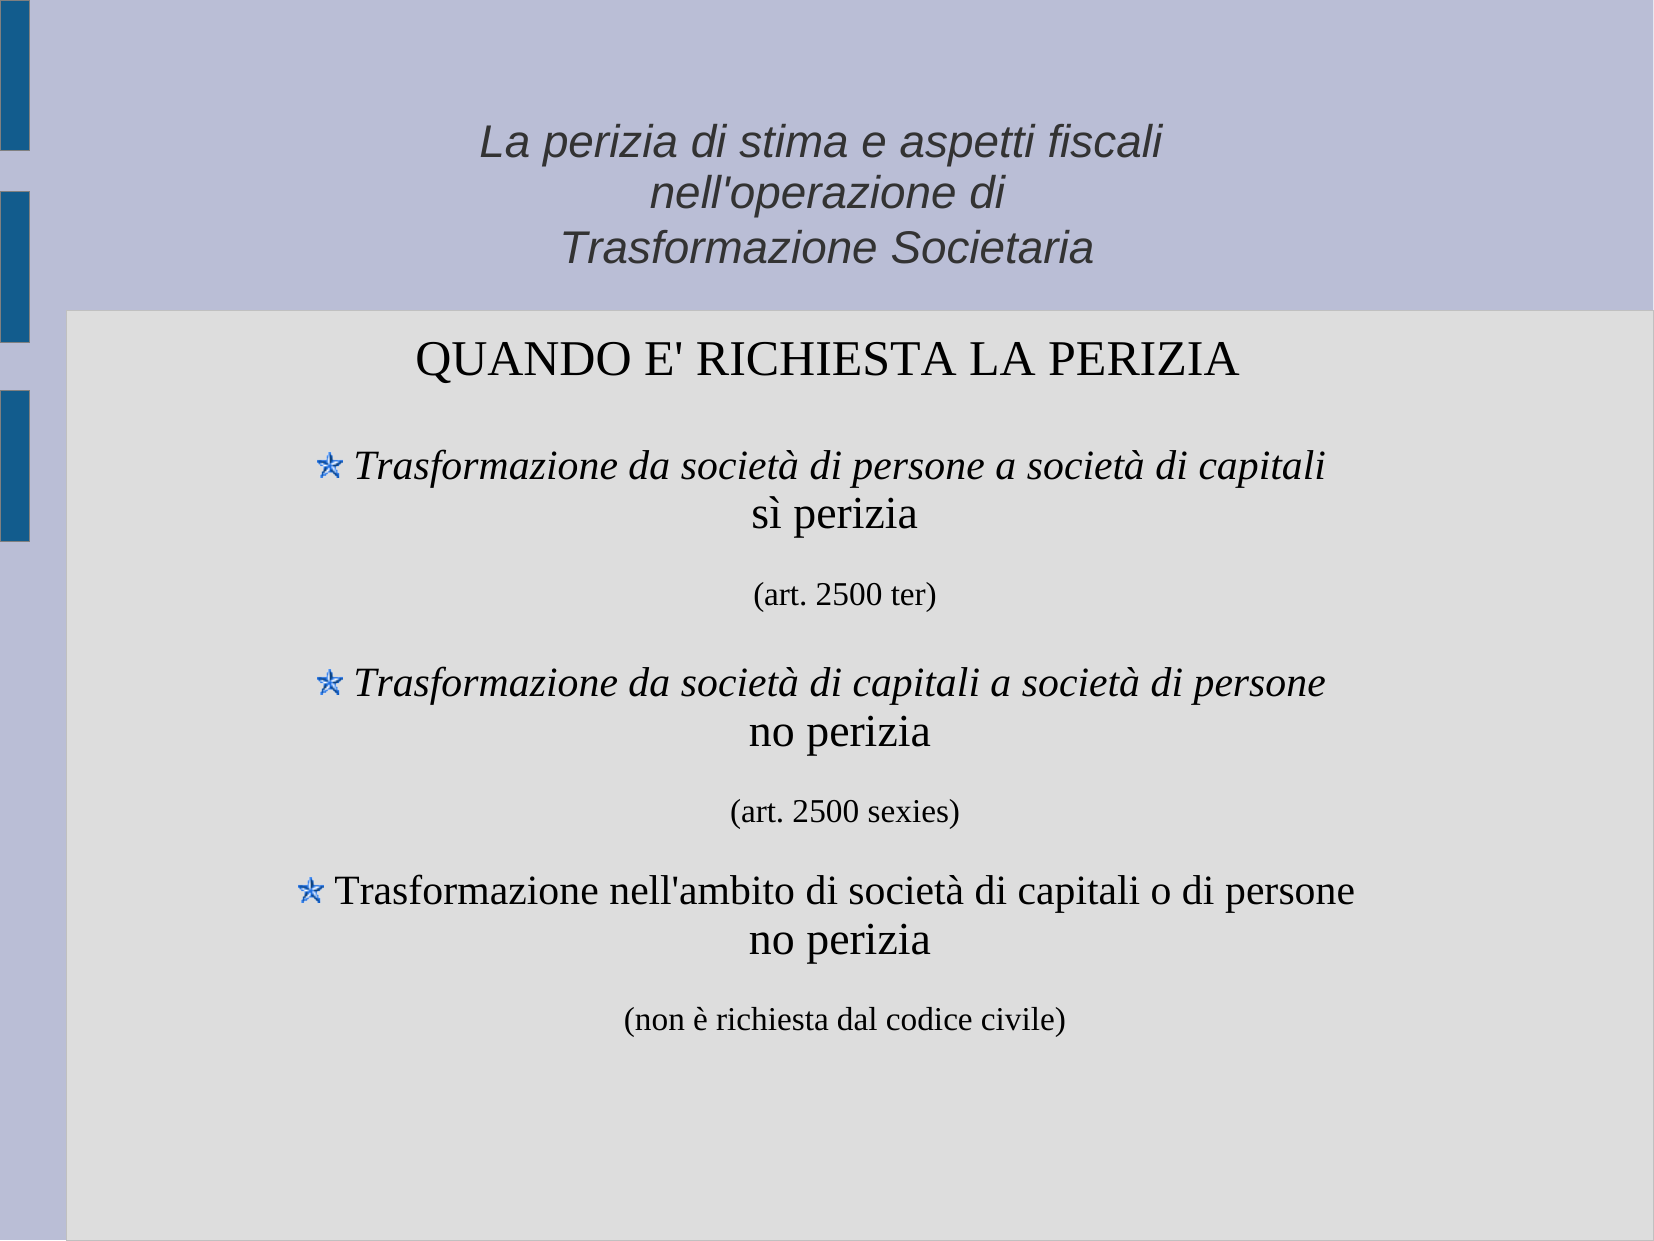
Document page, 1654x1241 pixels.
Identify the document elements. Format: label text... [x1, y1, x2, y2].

title La perizia di stima e aspetti fiscali nell'operazione di Trasformazione Societaria [121, 91, 1534, 268]
subtitle QUANDO E' RICHIESTA LA PERIZIA Trasformazione da società di persone a società di capitali sì perizia (art. 2500 ter) Trasformazione da società di capitali a società di persone no perizia (art. 2500 sexies) Trasformazione nell'ambito di società di capitali o di persone no perizia (non è richiesta dal codice civile) [121, 268, 1534, 1203]
